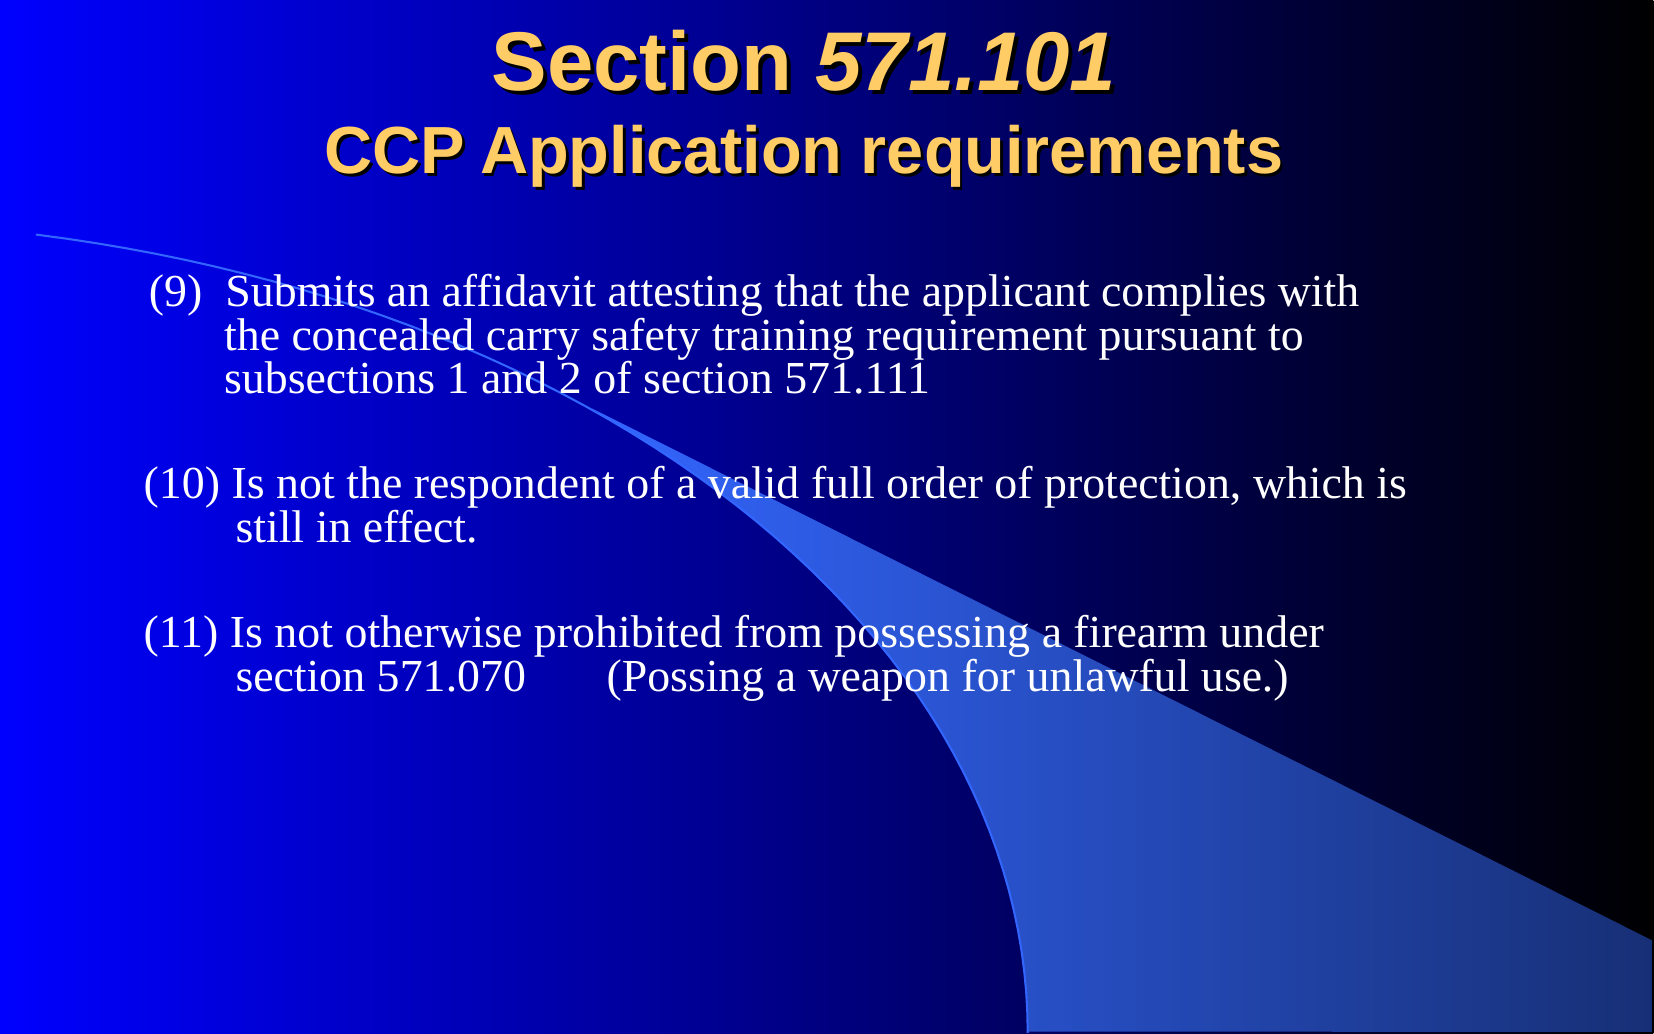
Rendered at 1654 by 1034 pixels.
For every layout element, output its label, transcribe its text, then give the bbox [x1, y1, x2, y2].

title Section 571.101 CCP Application requirements [60, 0, 1549, 196]
list (9) Submits an affidavit attesting that the applicant complies with the concealed carry safety training requirement pursuant to subsections 1 and 2 of section 571.111 (10) Is not the respondent of a valid full order of protection, which is still in effect. (11) Is not otherwise prohibited from possessing a firearm under section 571.070 (Possing a weapon for unlawful use.) [60, 210, 1549, 856]
